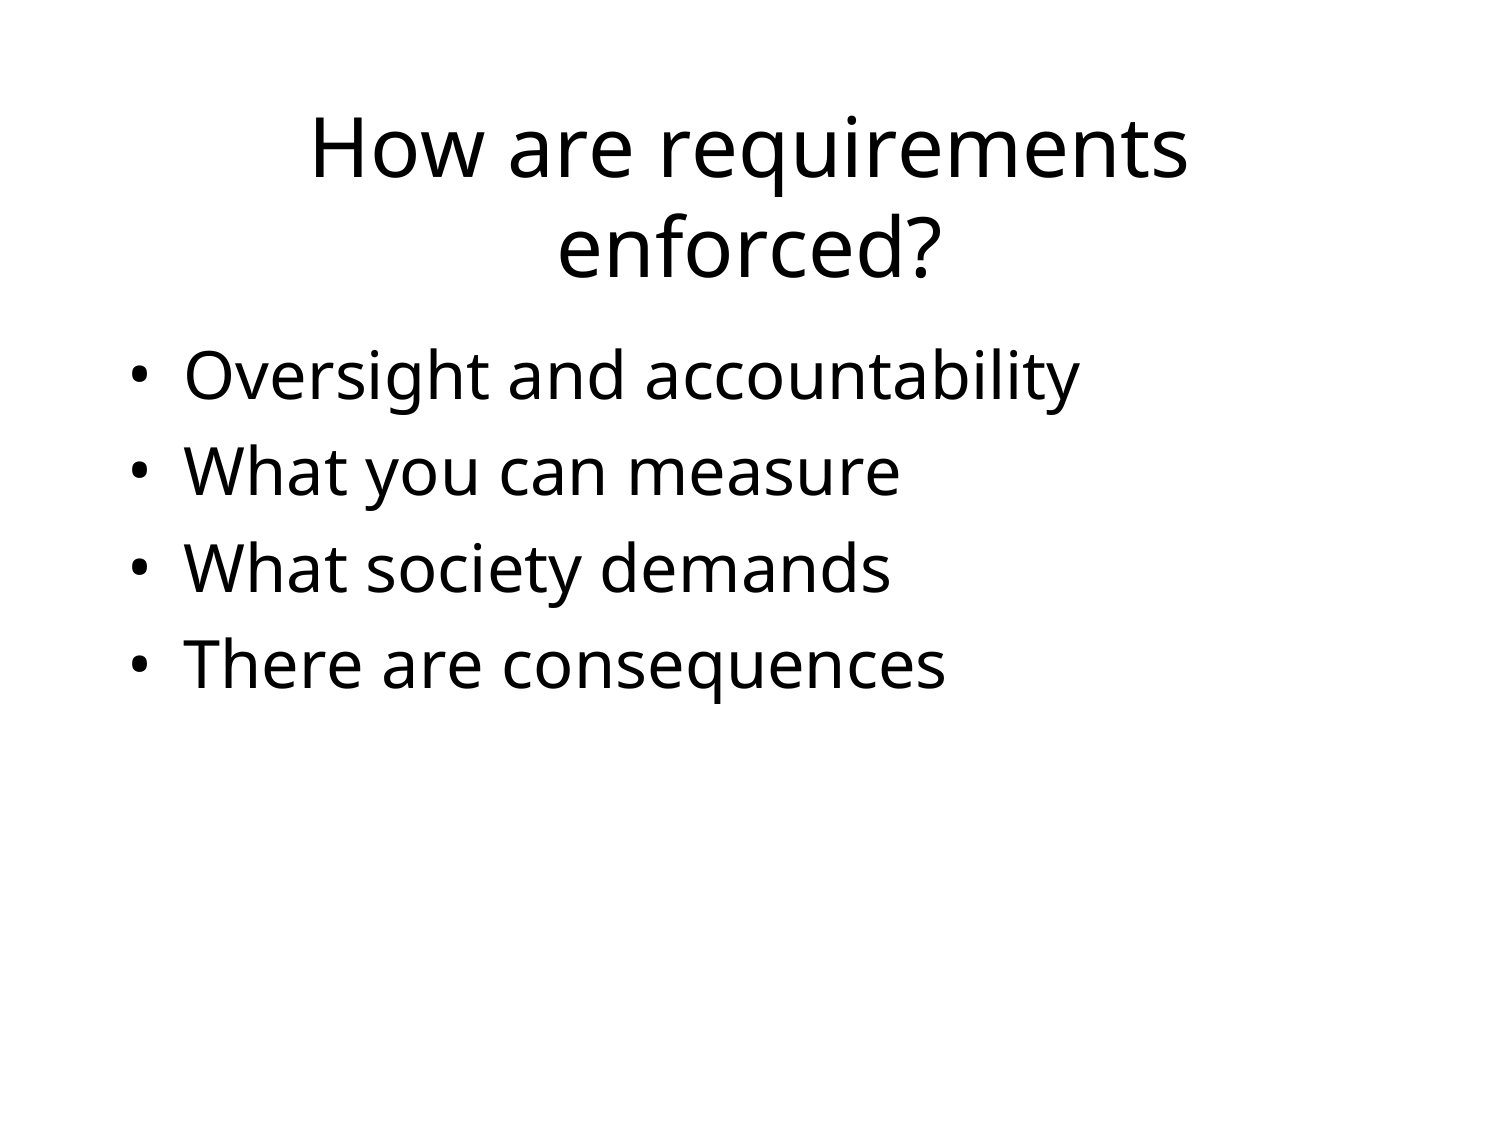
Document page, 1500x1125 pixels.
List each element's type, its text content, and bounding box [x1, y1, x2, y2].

list Oversight and accountability What you can measure What society demands There are consequences [112, 324, 1388, 1001]
title How are requirements enforced? [112, 99, 1388, 288]
